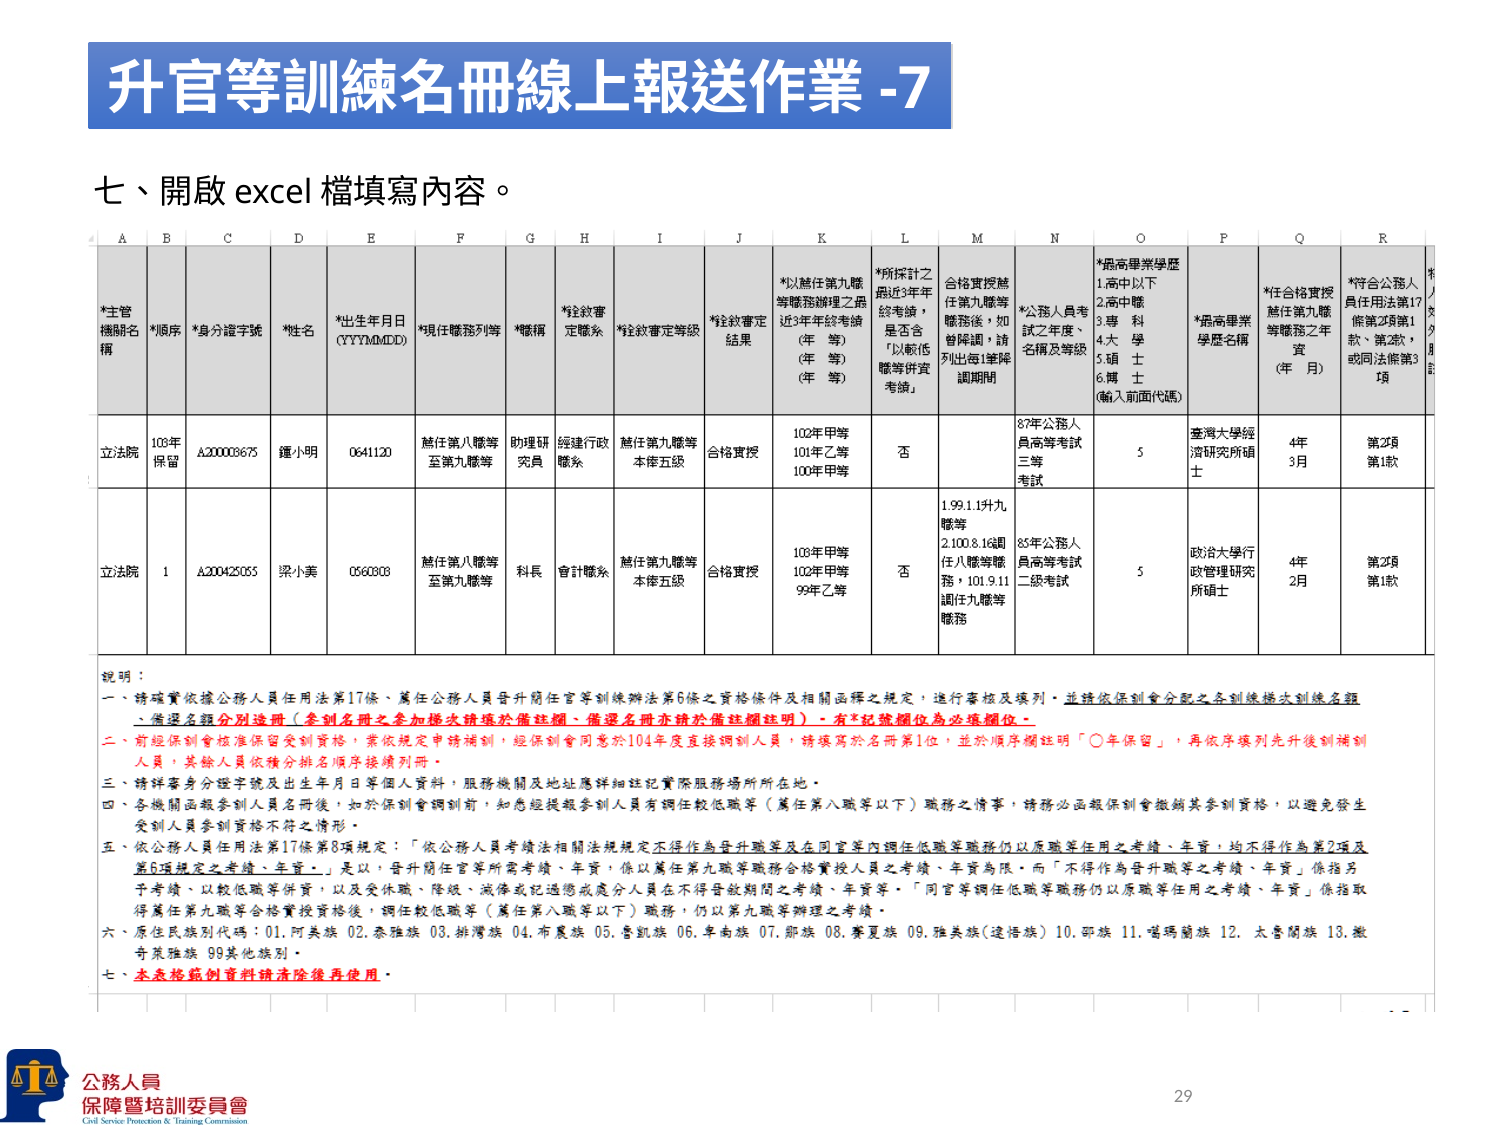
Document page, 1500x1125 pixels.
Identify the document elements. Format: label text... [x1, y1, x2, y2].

text_box 33 [1158, 1065, 1497, 1125]
text_box 升官等訓練名冊線上報送作業-7 [88, 42, 951, 129]
picture [88, 219, 1436, 1012]
text_box 七、開啟excel檔填寫內容。 [78, 161, 652, 218]
